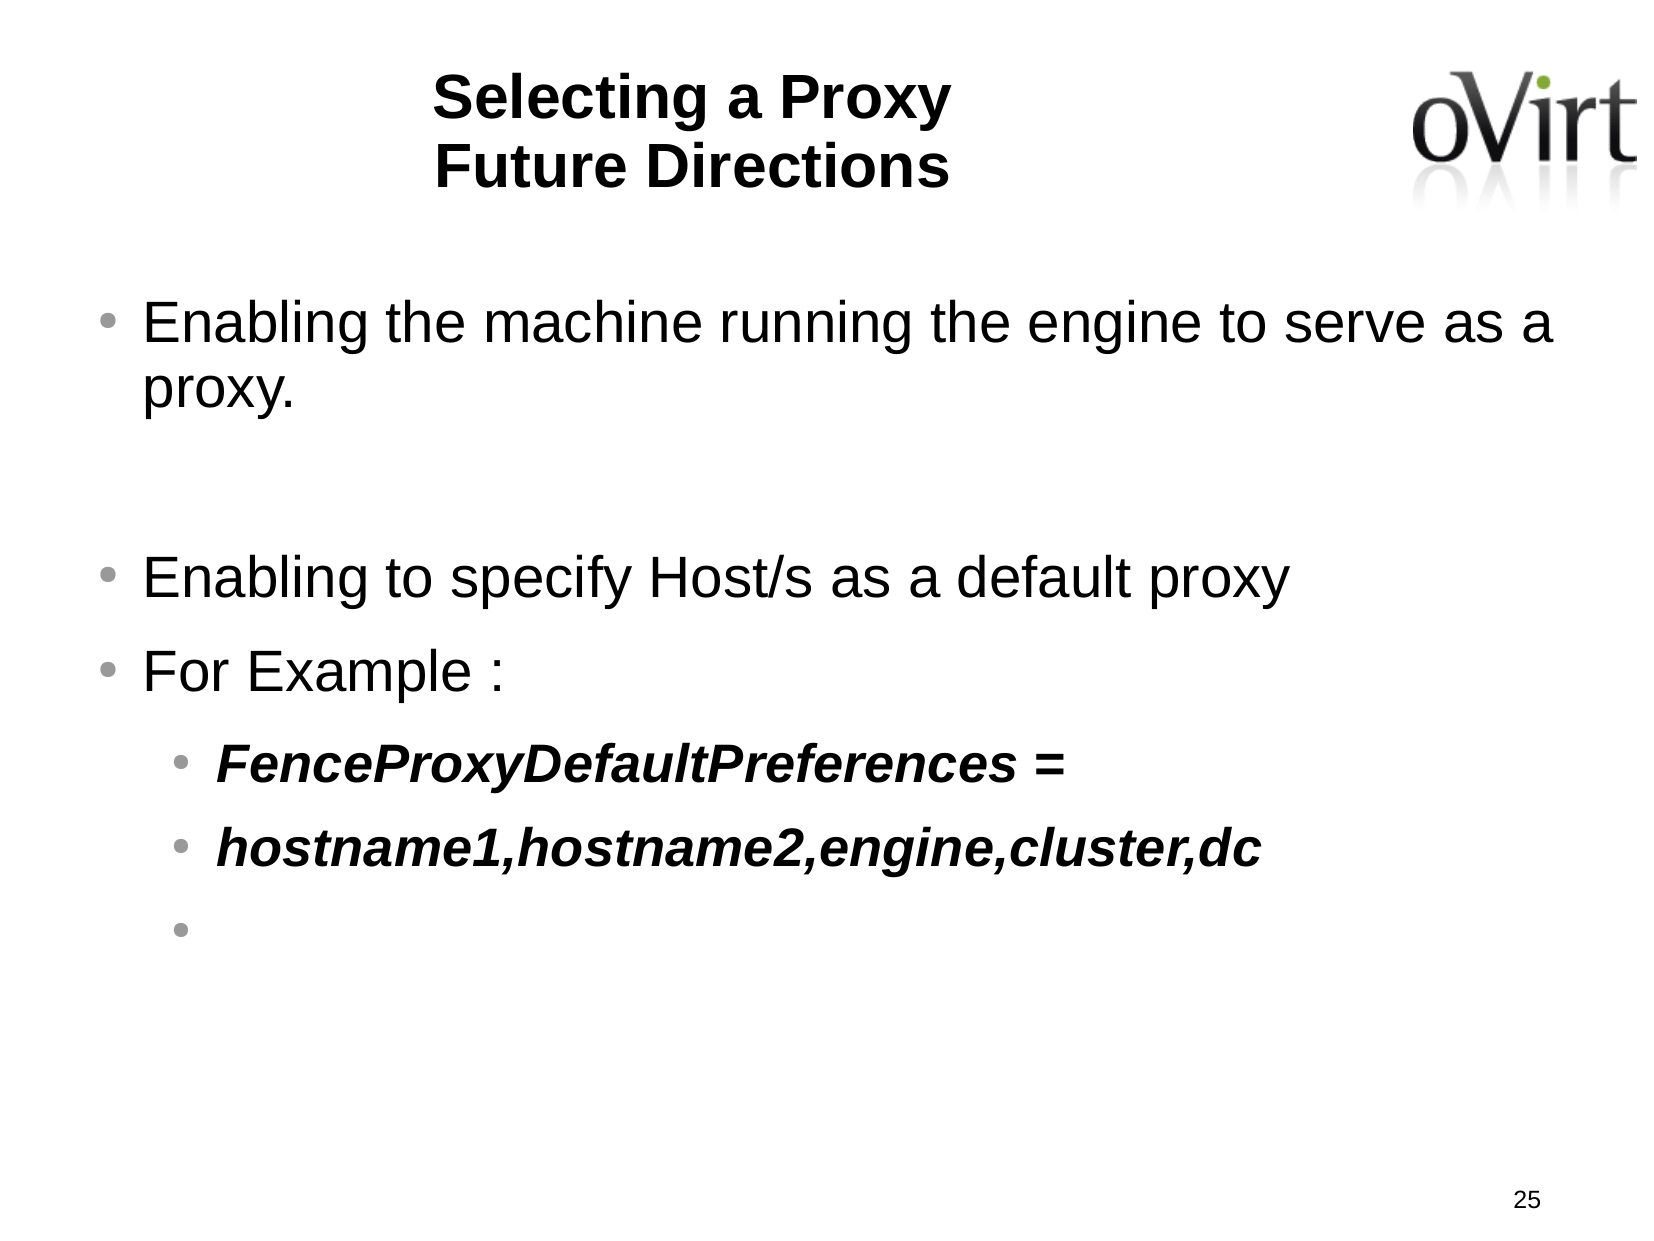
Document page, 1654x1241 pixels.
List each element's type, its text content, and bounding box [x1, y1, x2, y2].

list Enabling the machine running the engine to serve as a proxy. Enabling to specify Host/s as a default proxy For Example : FenceProxyDefaultPreferences = hostname1,hostname2,engine,cluster,dc [82, 290, 1571, 1010]
picture [1413, 63, 1637, 212]
title Selecting a Proxy Future Directions [82, 37, 1303, 226]
